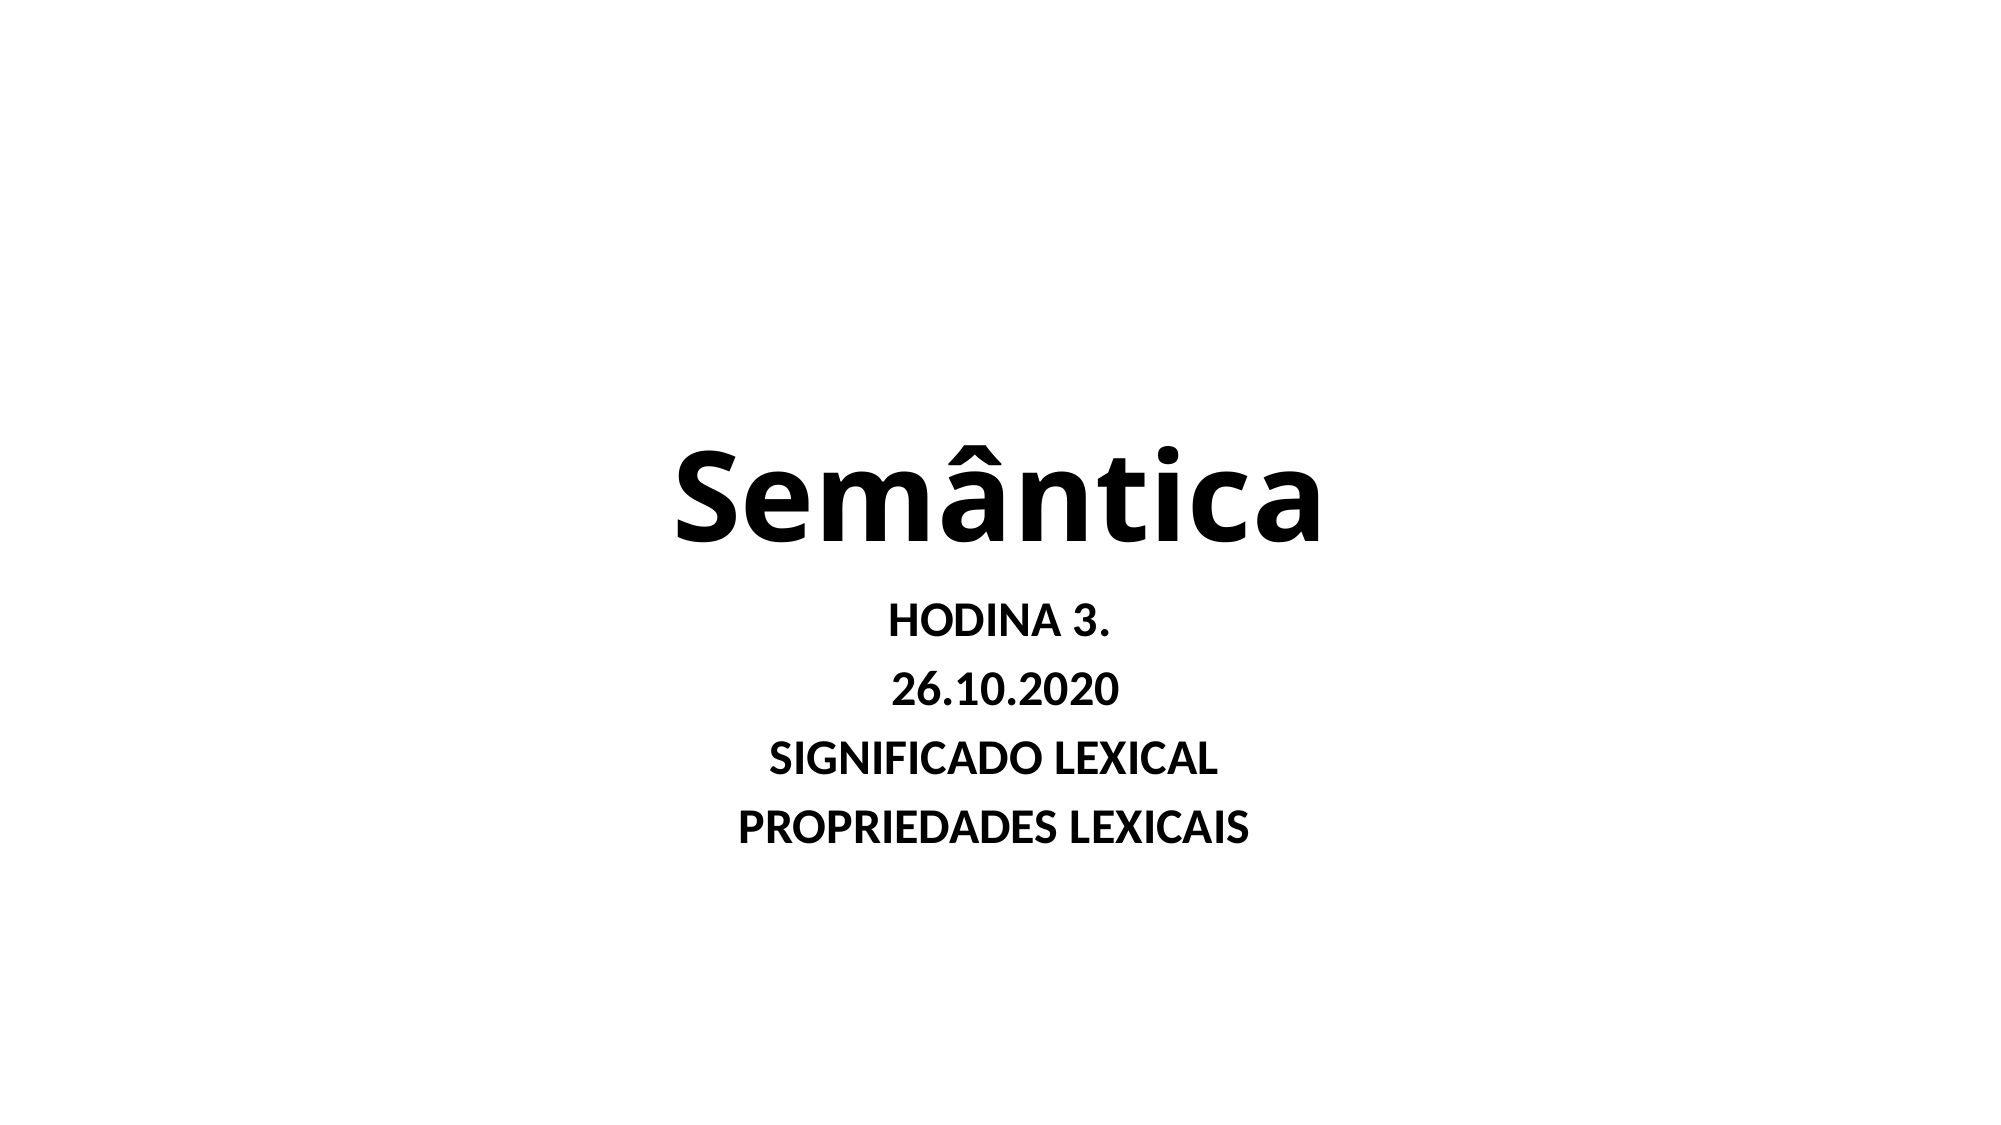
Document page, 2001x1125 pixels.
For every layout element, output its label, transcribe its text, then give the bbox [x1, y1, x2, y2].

subtitle HODINA 3. 26.10.2020 SIGNIFICADO LEXICAL PROPRIEDADES LEXICAIS [249, 590, 1750, 863]
title Semântica [249, 184, 1750, 576]
